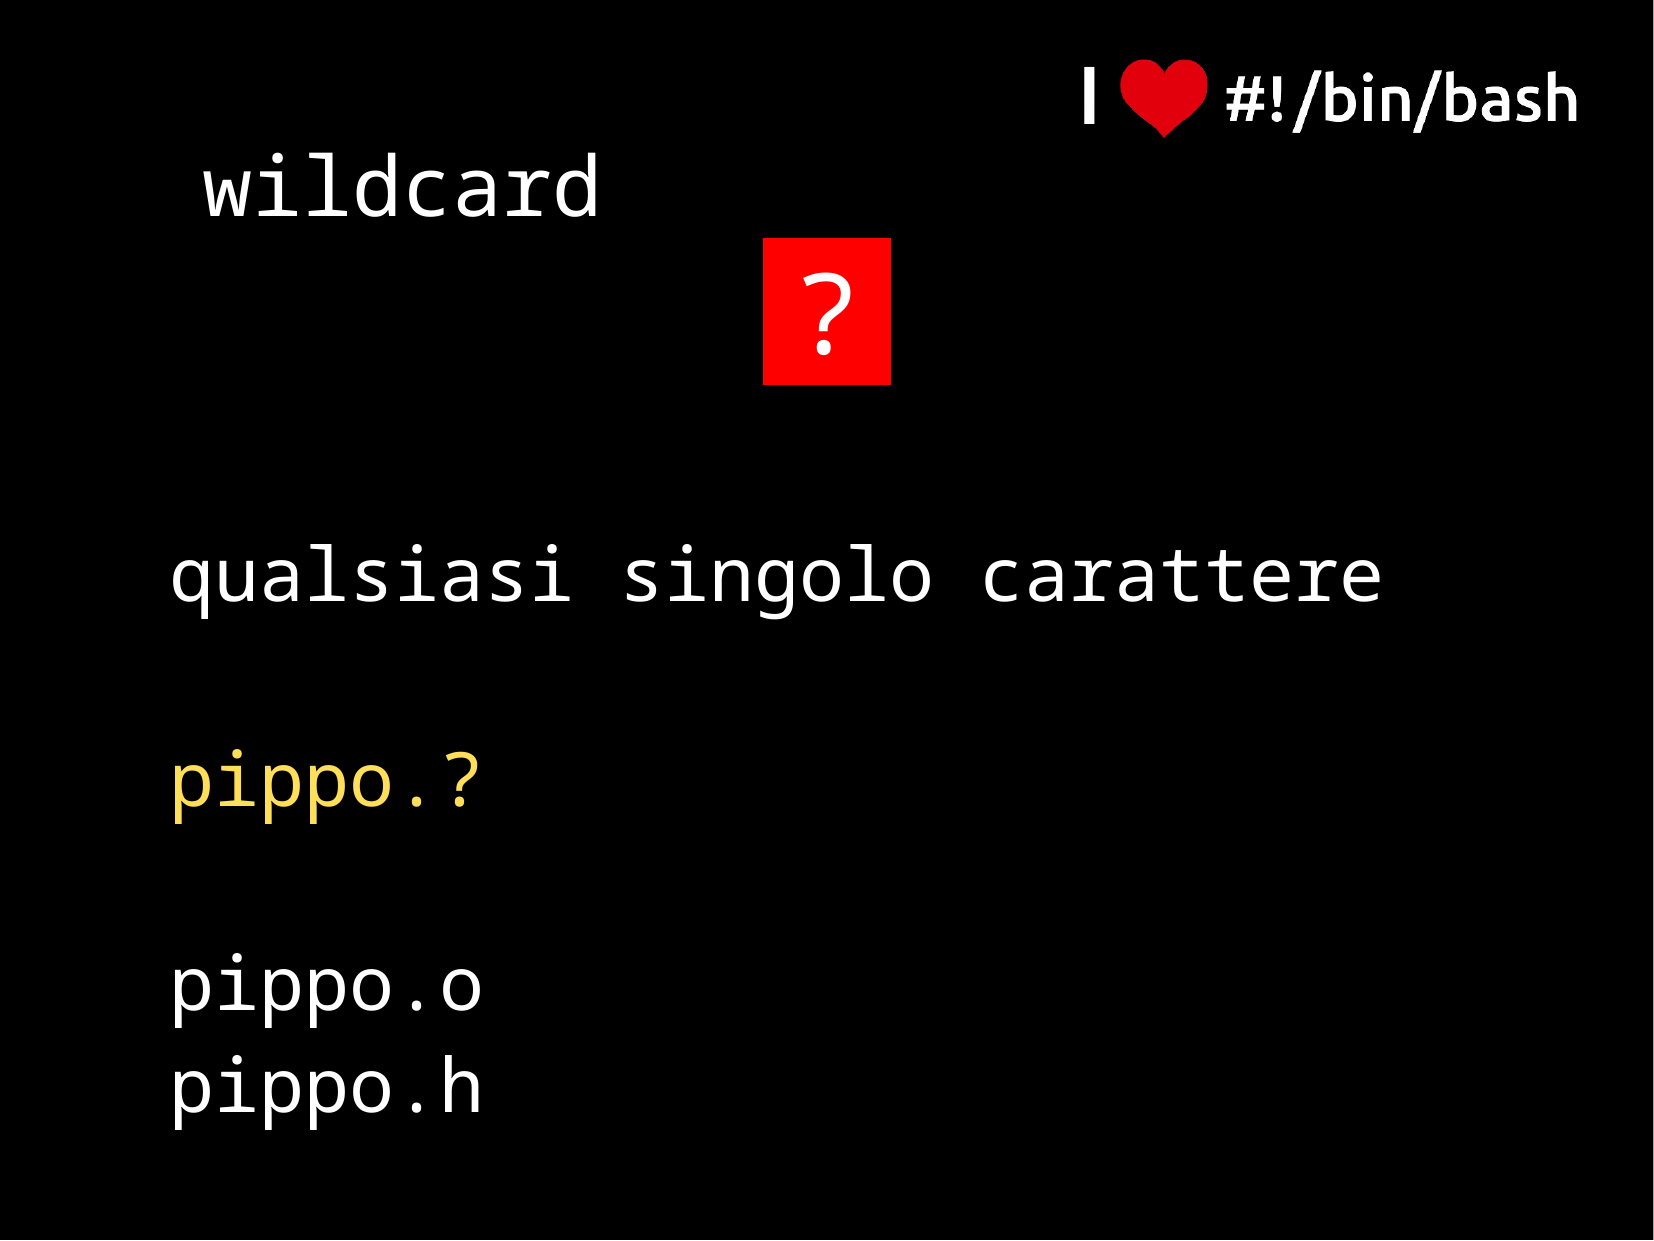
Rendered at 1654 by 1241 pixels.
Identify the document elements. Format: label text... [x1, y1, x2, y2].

text_box wildcard [117, 127, 689, 225]
picture [1064, 45, 1595, 154]
text_box ? [762, 237, 892, 386]
text_box qualsiasi singolo carattere pippo.? pippo.o pippo.h [169, 521, 1480, 1045]
